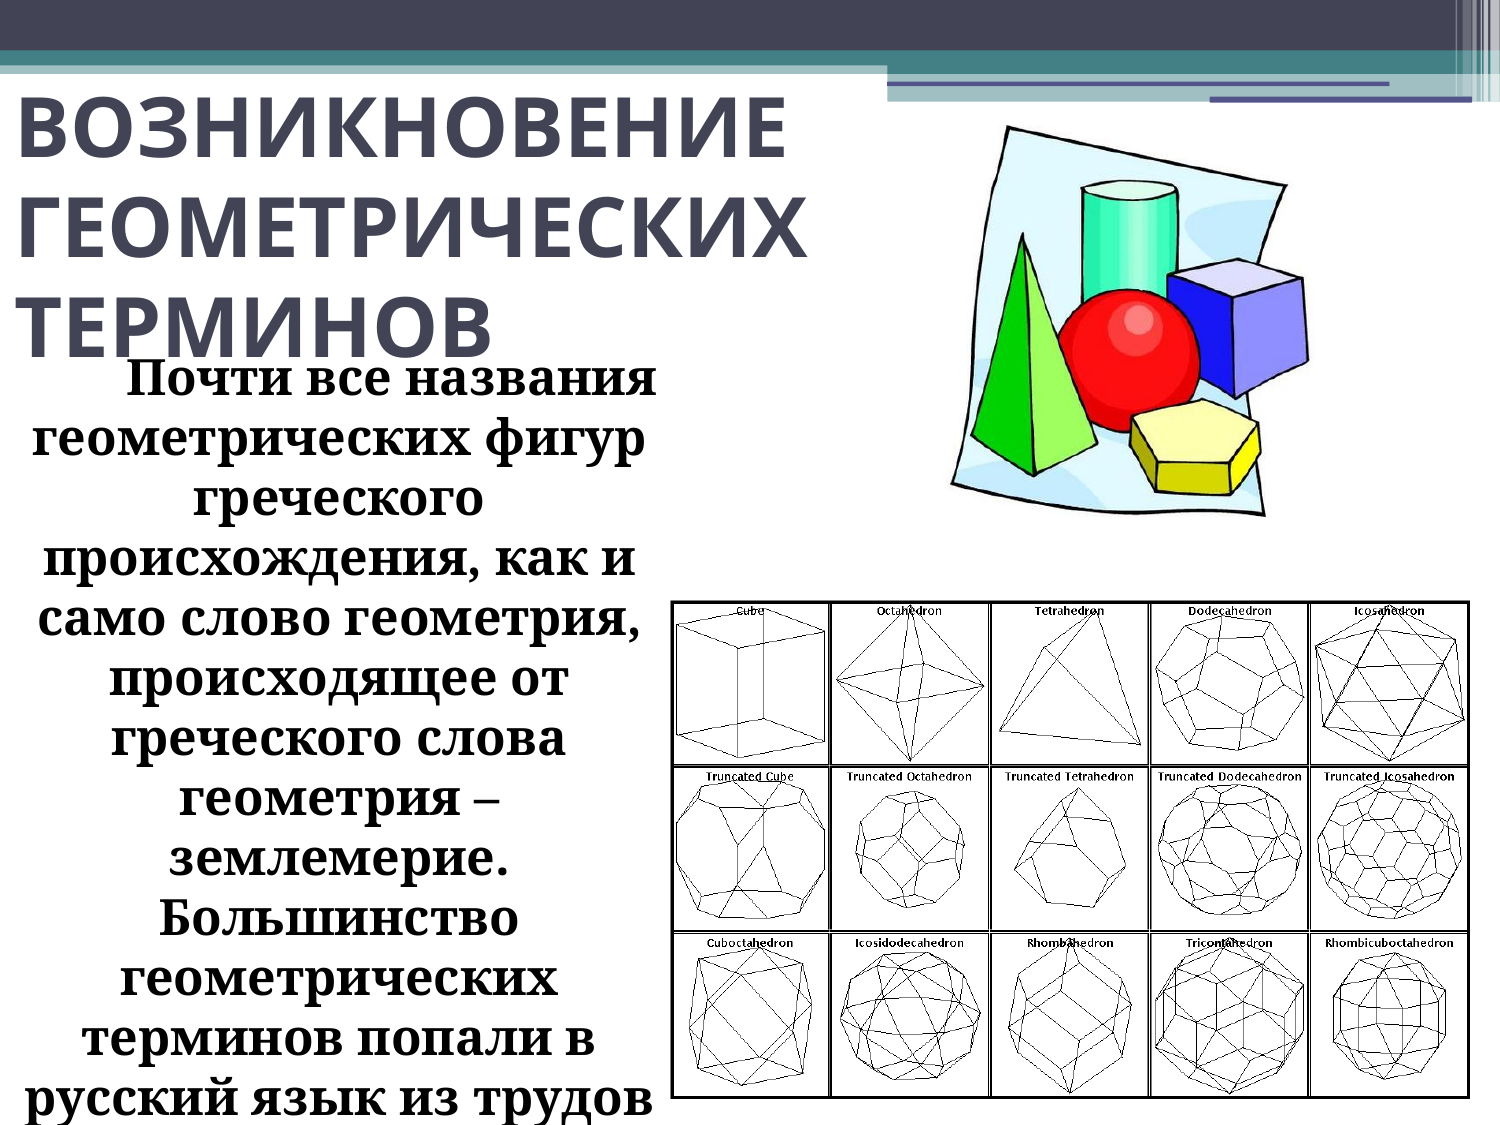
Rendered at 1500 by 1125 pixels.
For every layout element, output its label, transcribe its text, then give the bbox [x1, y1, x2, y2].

picture [868, 125, 1391, 517]
picture [667, 597, 1473, 1102]
list Почти все названия геометрических фигур греческого происхождения, как и само слово геометрия, происходящее от греческого слова геометрия – землемерие. Большинство геометрических терминов попали в русский язык из трудов греческих авторов – классиков геометрии, зачастую через их латинские переводы. [0, 338, 680, 1078]
title ВОЗНИКНОВЕНИЕ ГЕОМЕТРИЧЕСКИХ ТЕРМИНОВ [0, 66, 987, 339]
